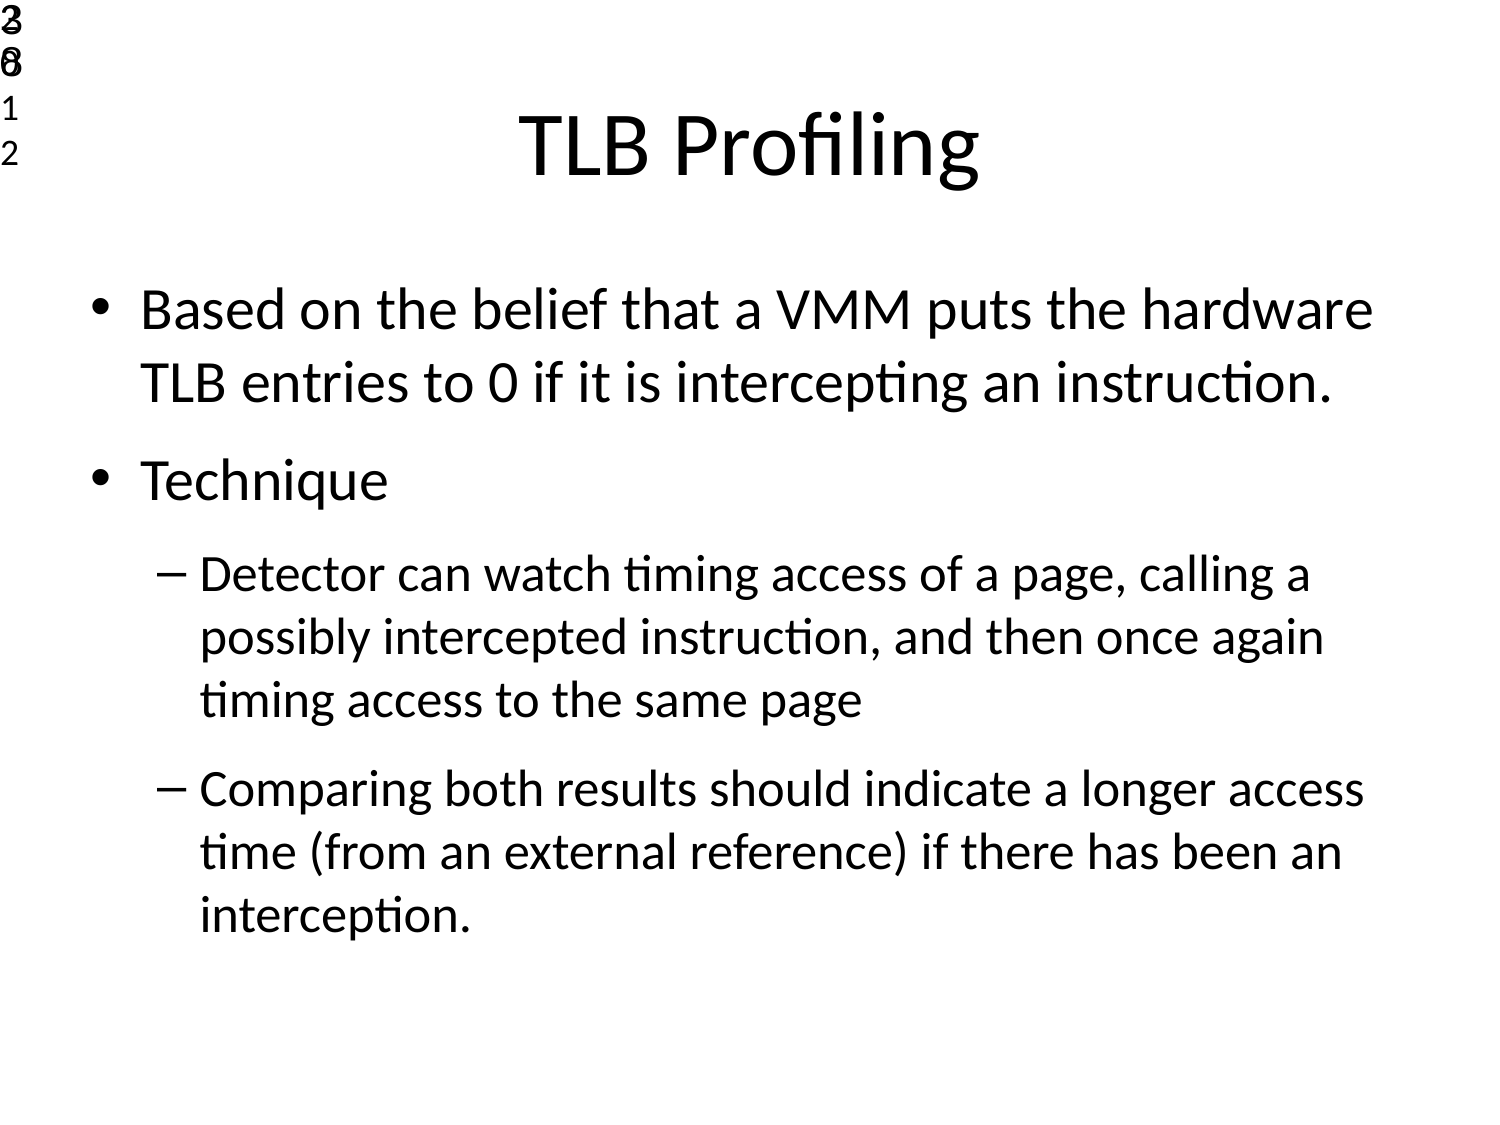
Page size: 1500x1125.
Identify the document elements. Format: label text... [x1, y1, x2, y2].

list Based on the belief that a VMM puts the hardware TLB entries to 0 if it is intercepting an instruction. Technique Detector can watch timing access of a page, calling a possibly intercepted instruction, and then once again timing access to the same page Comparing both results should indicate a longer access time (from an external reference) if there has been an interception. [75, 262, 1425, 1005]
title TLB Profiling [75, 45, 1425, 233]
